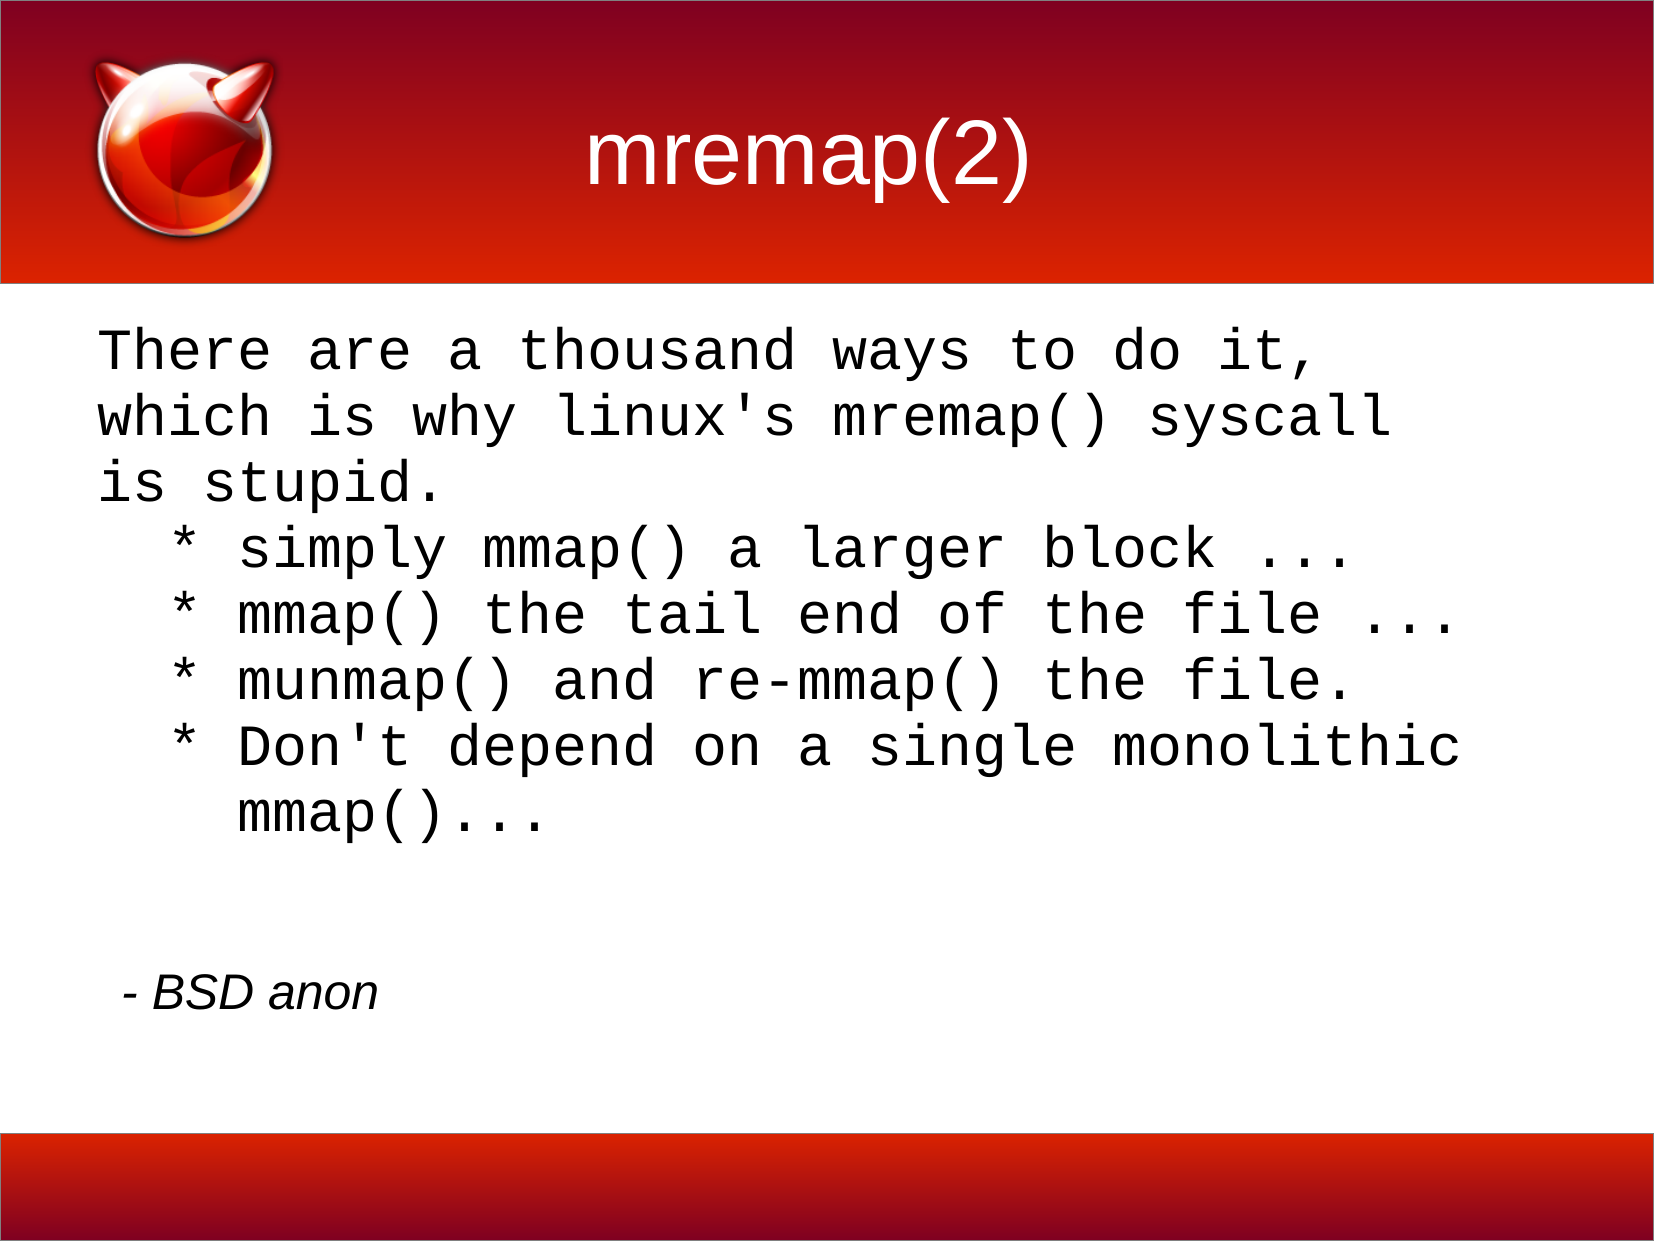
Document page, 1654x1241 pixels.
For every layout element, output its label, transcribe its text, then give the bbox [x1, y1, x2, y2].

title mremap(2) [82, 49, 1536, 257]
text_box - BSD anon [106, 956, 395, 1028]
text_box There are a thousand ways to do it, which is why linux's mremap() syscall is stupid. * simply mmap() a larger block ... * mmap() the tail end of the file ... * munmap() and re-mmap() the file. * Don't depend on a single monolithic mmap()... [82, 313, 1512, 923]
